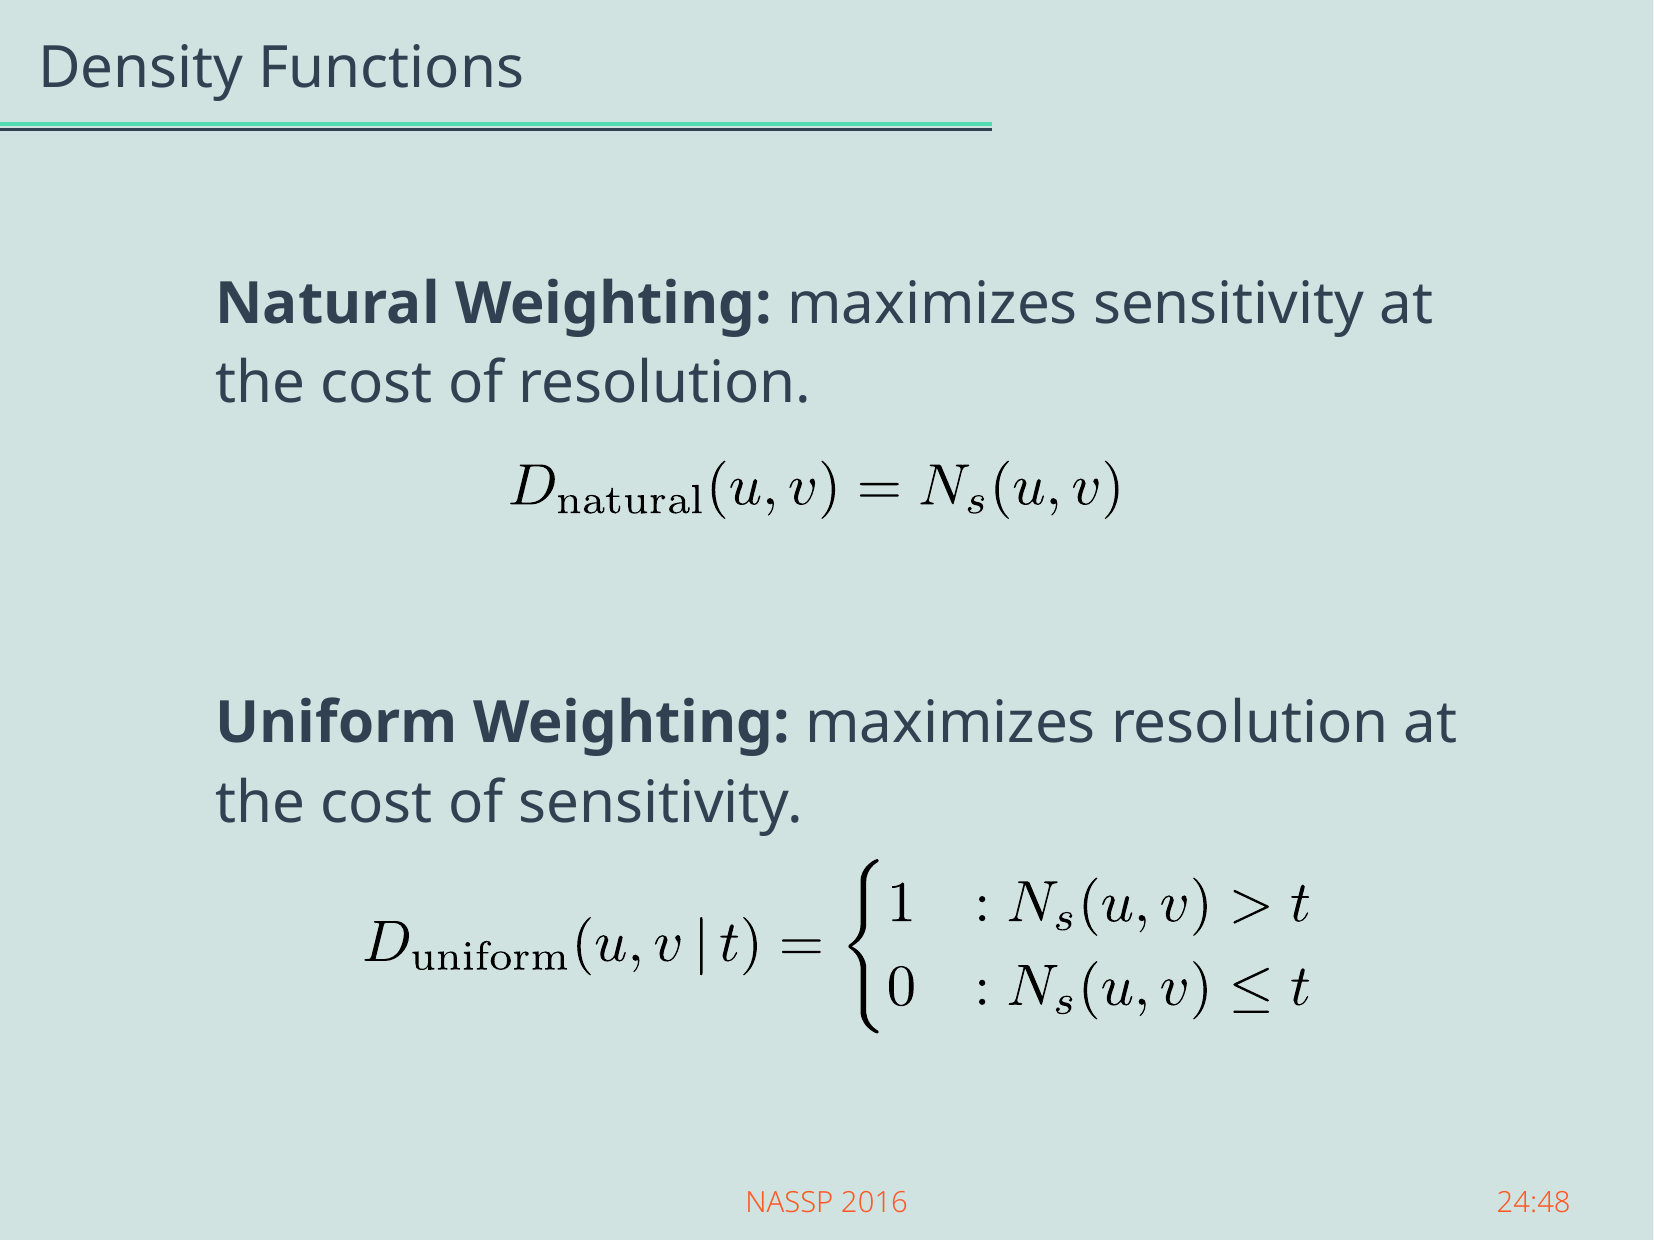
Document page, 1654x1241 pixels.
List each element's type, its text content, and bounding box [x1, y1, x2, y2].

text_box [362, 859, 1312, 1034]
text_box Natural Weighting: maximizes sensitivity at the cost of resolution. [200, 253, 1477, 409]
text_box Density Functions [23, 17, 1063, 103]
text_box Uniform Weighting: maximizes resolution at the cost of sensitivity. [200, 673, 1477, 829]
text_box [507, 460, 1125, 519]
